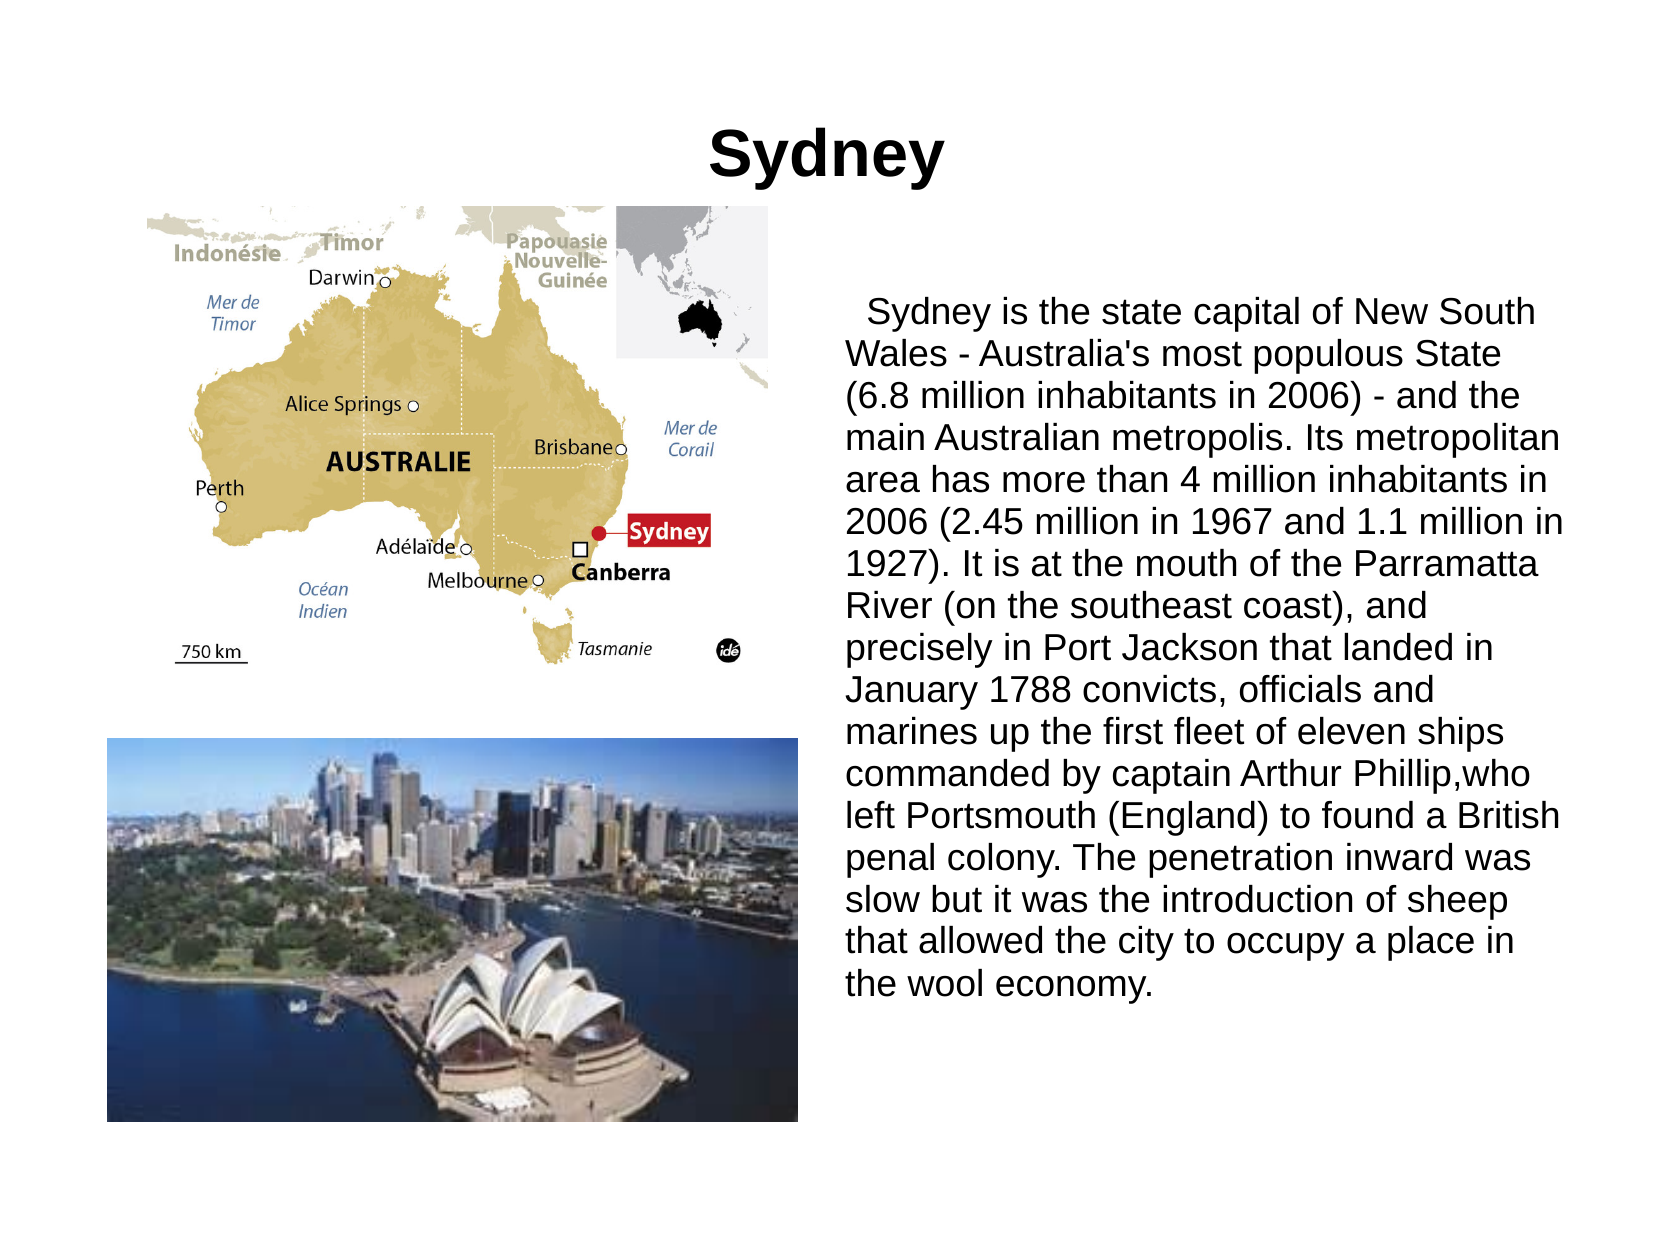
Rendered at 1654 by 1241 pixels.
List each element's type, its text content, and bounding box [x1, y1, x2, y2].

list Sydney is the state capital of New South Wales - Australia's most populous State (6.8 million inhabitants in 2006) - and the main Australian metropolis. Its metropolitan area has more than 4 million inhabitants in 2006 (2.45 million in 1967 and 1.1 million in 1927). It is at the mouth of the Parramatta River (on the southeast coast), and precisely in Port Jackson that landed in January 1788 convicts, officials and marines up the first fleet of eleven ships commanded by captain Arthur Phillip,who left Portsmouth (England) to found a British penal colony. The penetration inward was slow but it was the introduction of sheep that allowed the city to occupy a place in the wool economy. [845, 290, 1572, 1109]
picture [147, 206, 768, 690]
picture [107, 738, 798, 1123]
title Sydney [82, 49, 1571, 257]
